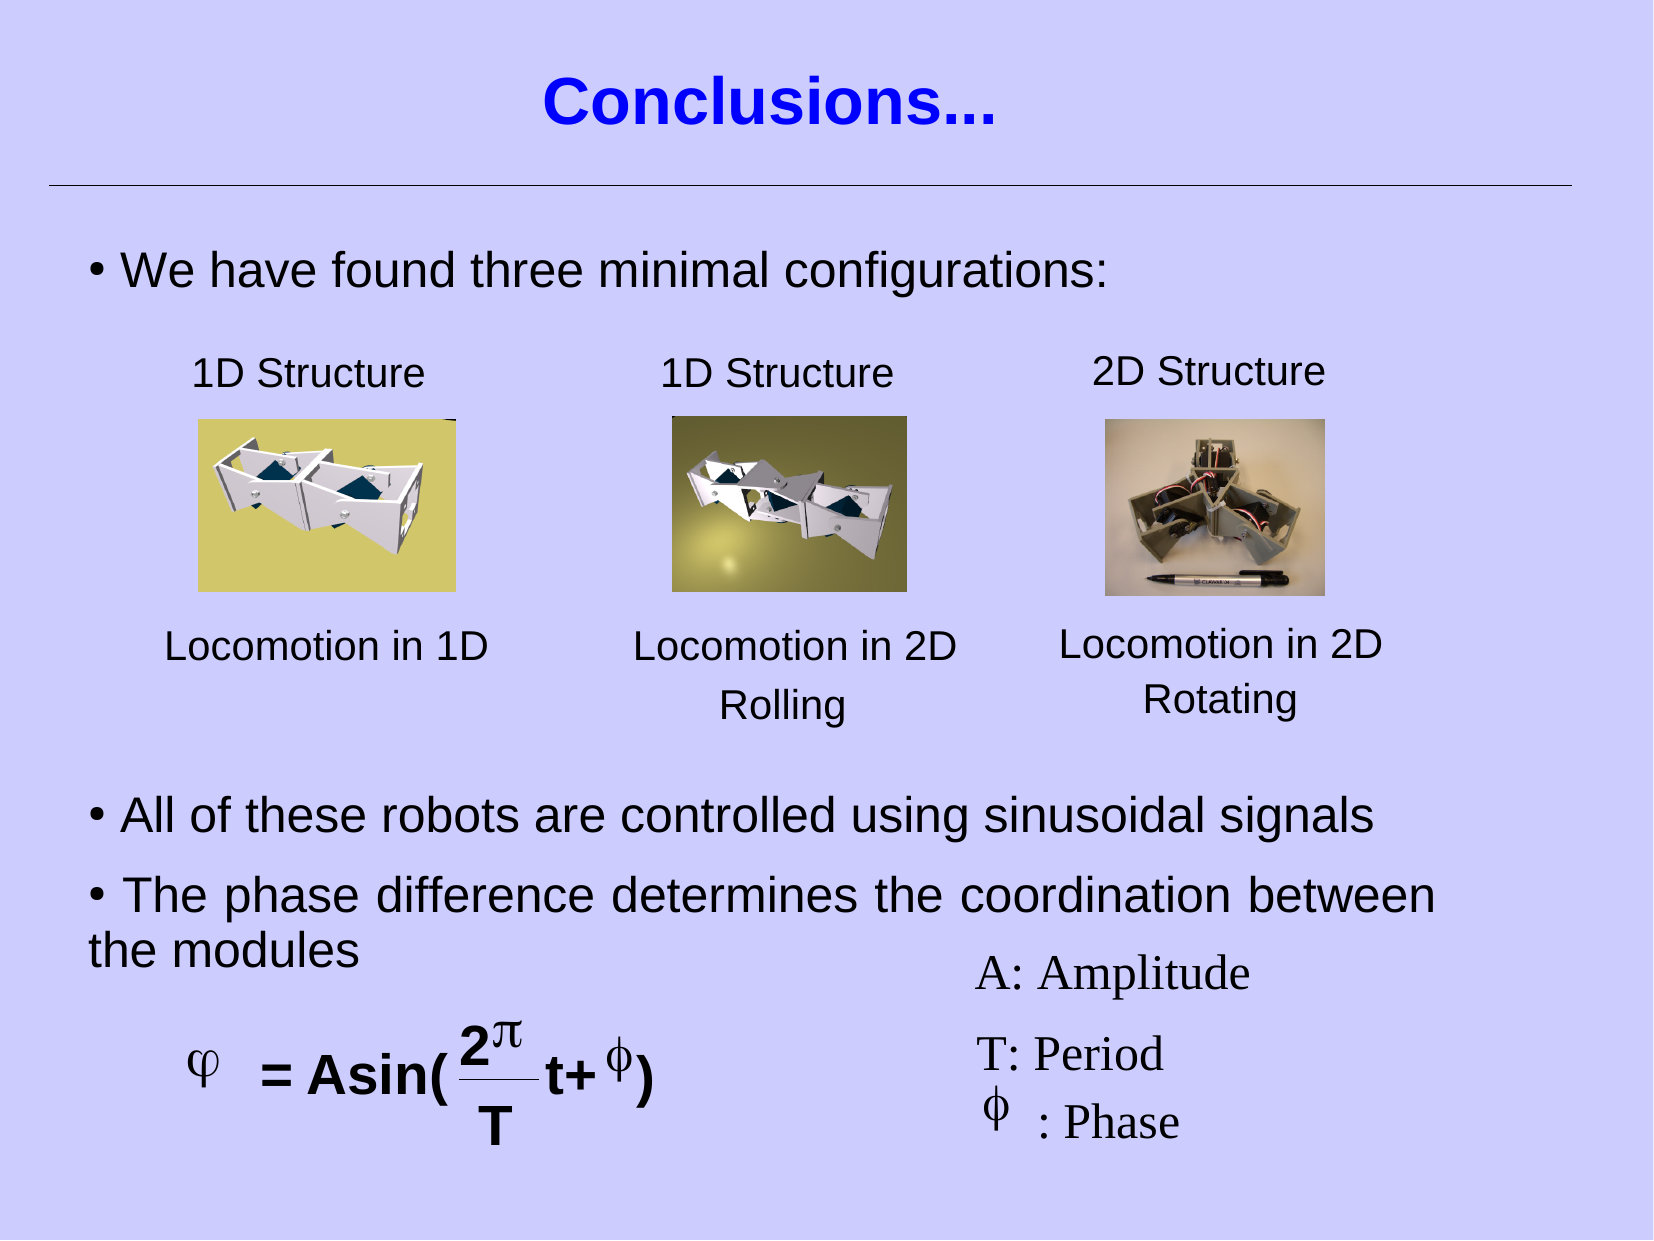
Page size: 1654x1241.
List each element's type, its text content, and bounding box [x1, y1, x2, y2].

text_box A: Amplitude [974, 945, 1252, 1001]
text_box f [605, 1035, 666, 1105]
text_box All of these robots are controlled using sinusoidal signals The phase difference determines the coordination between the modules [88, 787, 1493, 979]
text_box T: Period [976, 1025, 1165, 1081]
text_box f [982, 1084, 1043, 1154]
text_box Rolling [718, 681, 847, 729]
picture [672, 416, 907, 592]
text_box We have found three minimal configurations: [88, 242, 1493, 331]
text_box Locomotion in 1D [164, 623, 490, 670]
text_box 2 [459, 1013, 491, 1088]
text_box 1D Structure [660, 349, 895, 397]
picture [198, 419, 456, 592]
text_box t+ [545, 1042, 598, 1117]
text_box Locomotion in 2D [1058, 621, 1384, 668]
title Conclusions... [132, 0, 1408, 191]
text_box 2D Structure [1091, 347, 1327, 395]
text_box j [186, 1037, 222, 1112]
picture [1105, 419, 1325, 596]
text_box ) [636, 1044, 684, 1119]
text_box = [259, 1042, 294, 1117]
text_box Asin( [306, 1042, 449, 1117]
text_box : Phase [1037, 1093, 1181, 1150]
text_box 1D Structure [191, 349, 427, 397]
text_box Rotating [1142, 675, 1299, 723]
text_box Locomotion in 2D [632, 623, 958, 670]
text_box p [492, 1007, 524, 1083]
text_box T [478, 1093, 514, 1168]
